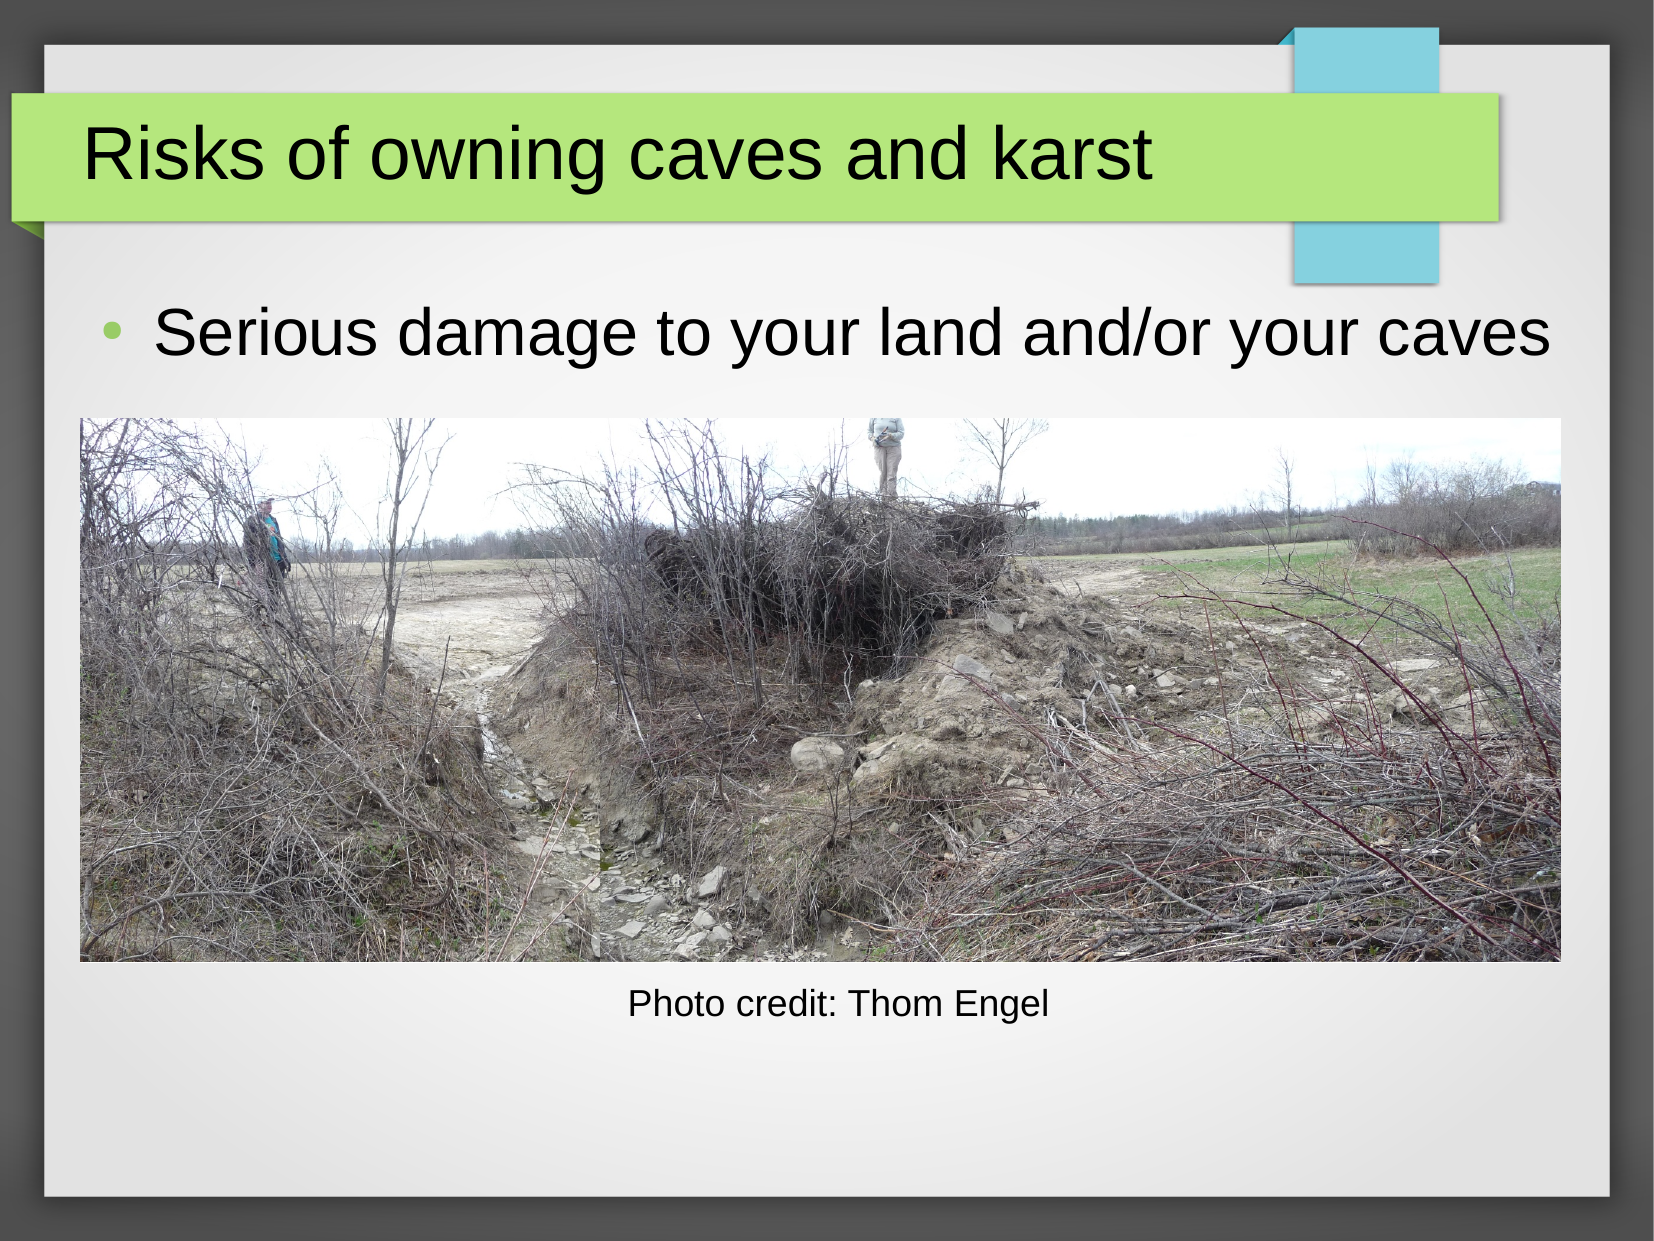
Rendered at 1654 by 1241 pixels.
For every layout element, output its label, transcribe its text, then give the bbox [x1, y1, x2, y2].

text_box Photo credit: Thom Engel [612, 975, 1066, 1032]
list Serious damage to your land and/or your caves [82, 295, 1571, 376]
title Risks of owning caves and karst [82, 94, 1264, 213]
picture [0, 0, 1654, 1241]
